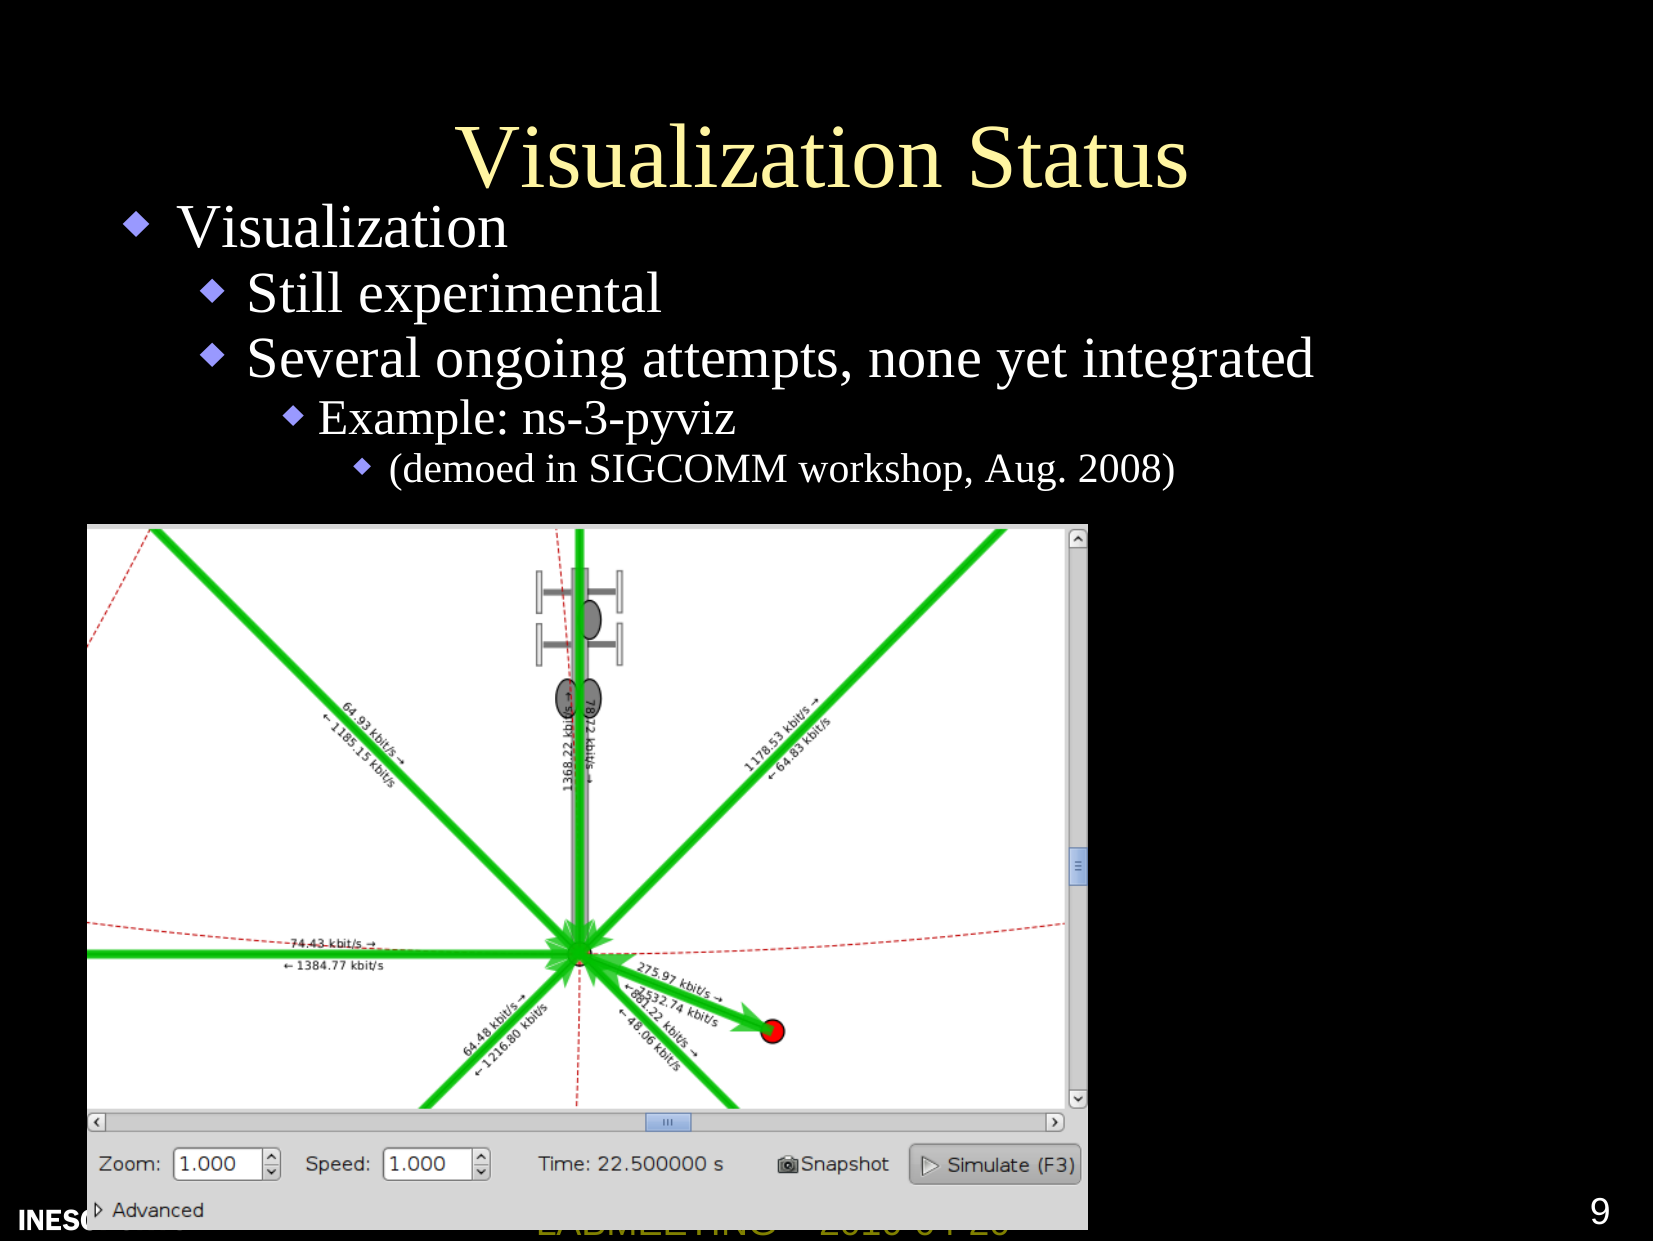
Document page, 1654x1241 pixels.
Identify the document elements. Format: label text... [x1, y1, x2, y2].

picture [9, 524, 1088, 1241]
list Visualization Still experimental Several ongoing attempts, none yet integrated Example: ns-3-pyviz (demoed in SIGCOMM workshop, Aug. 2008) [105, 191, 1552, 556]
title Visualization Status [40, 48, 1607, 264]
